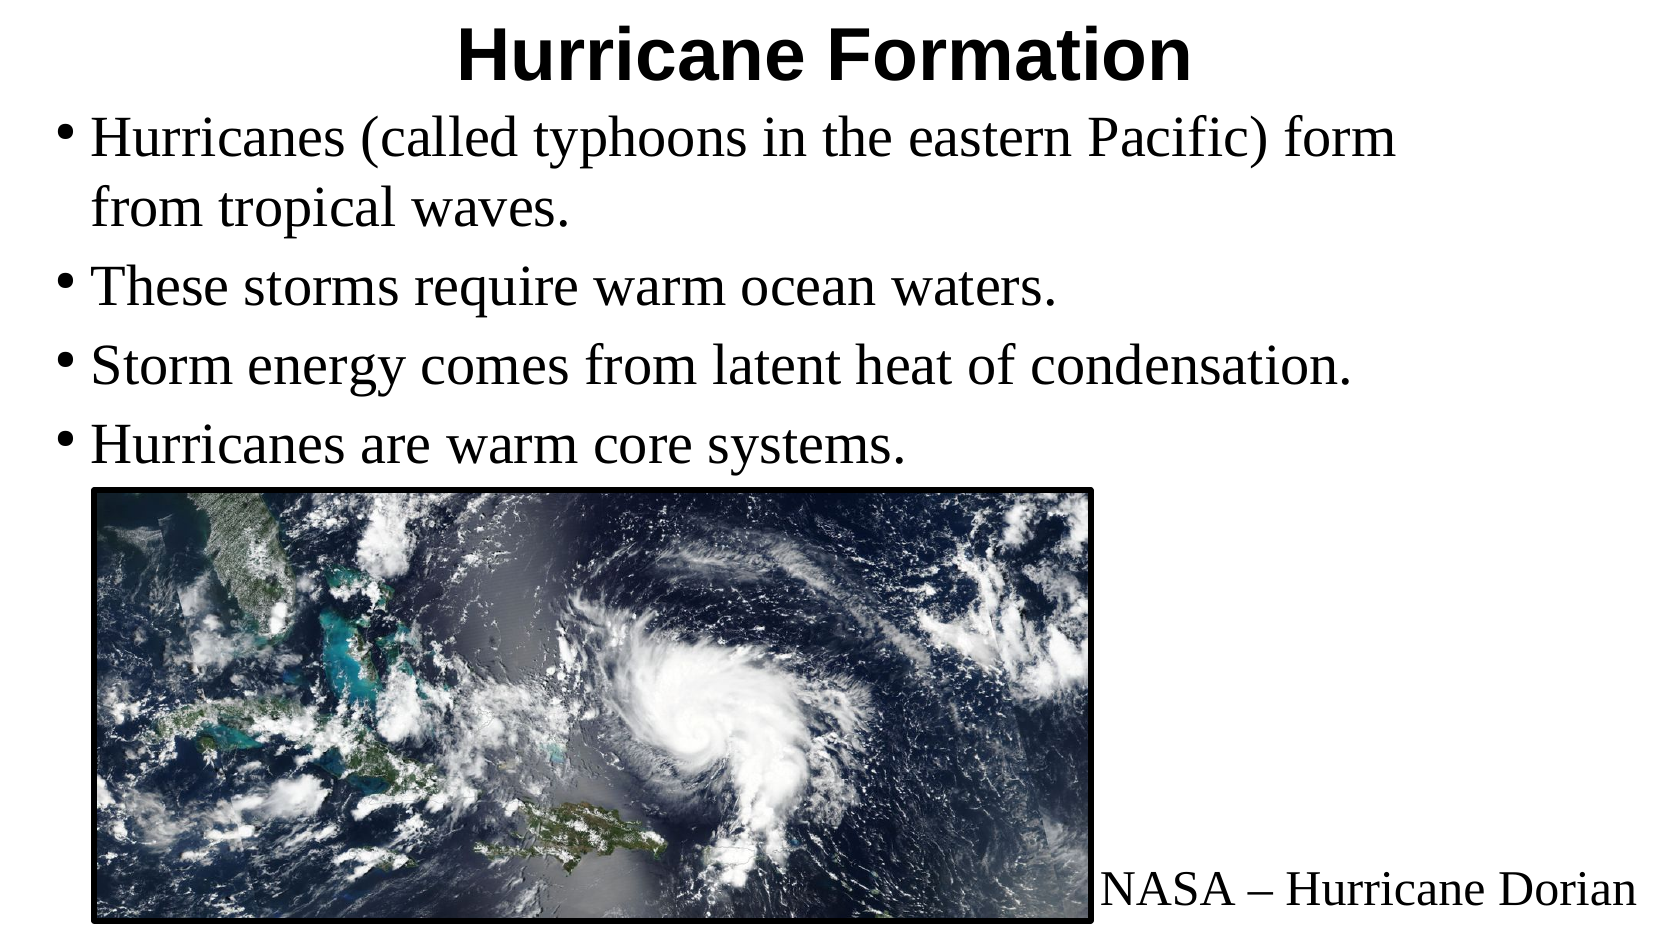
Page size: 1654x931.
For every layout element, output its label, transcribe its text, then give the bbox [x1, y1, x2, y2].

picture [97, 492, 1088, 918]
text_box Hurricanes (called typhoons in the eastern Pacific) form from tropical waves. These storms require warm ocean waters. Storm energy comes from latent heat of condensation. Hurricanes are warm core systems. [27, 90, 1426, 483]
title Hurricane Formation [0, 0, 1654, 101]
text_box NASA – Hurricane Dorian [1095, 853, 1642, 918]
